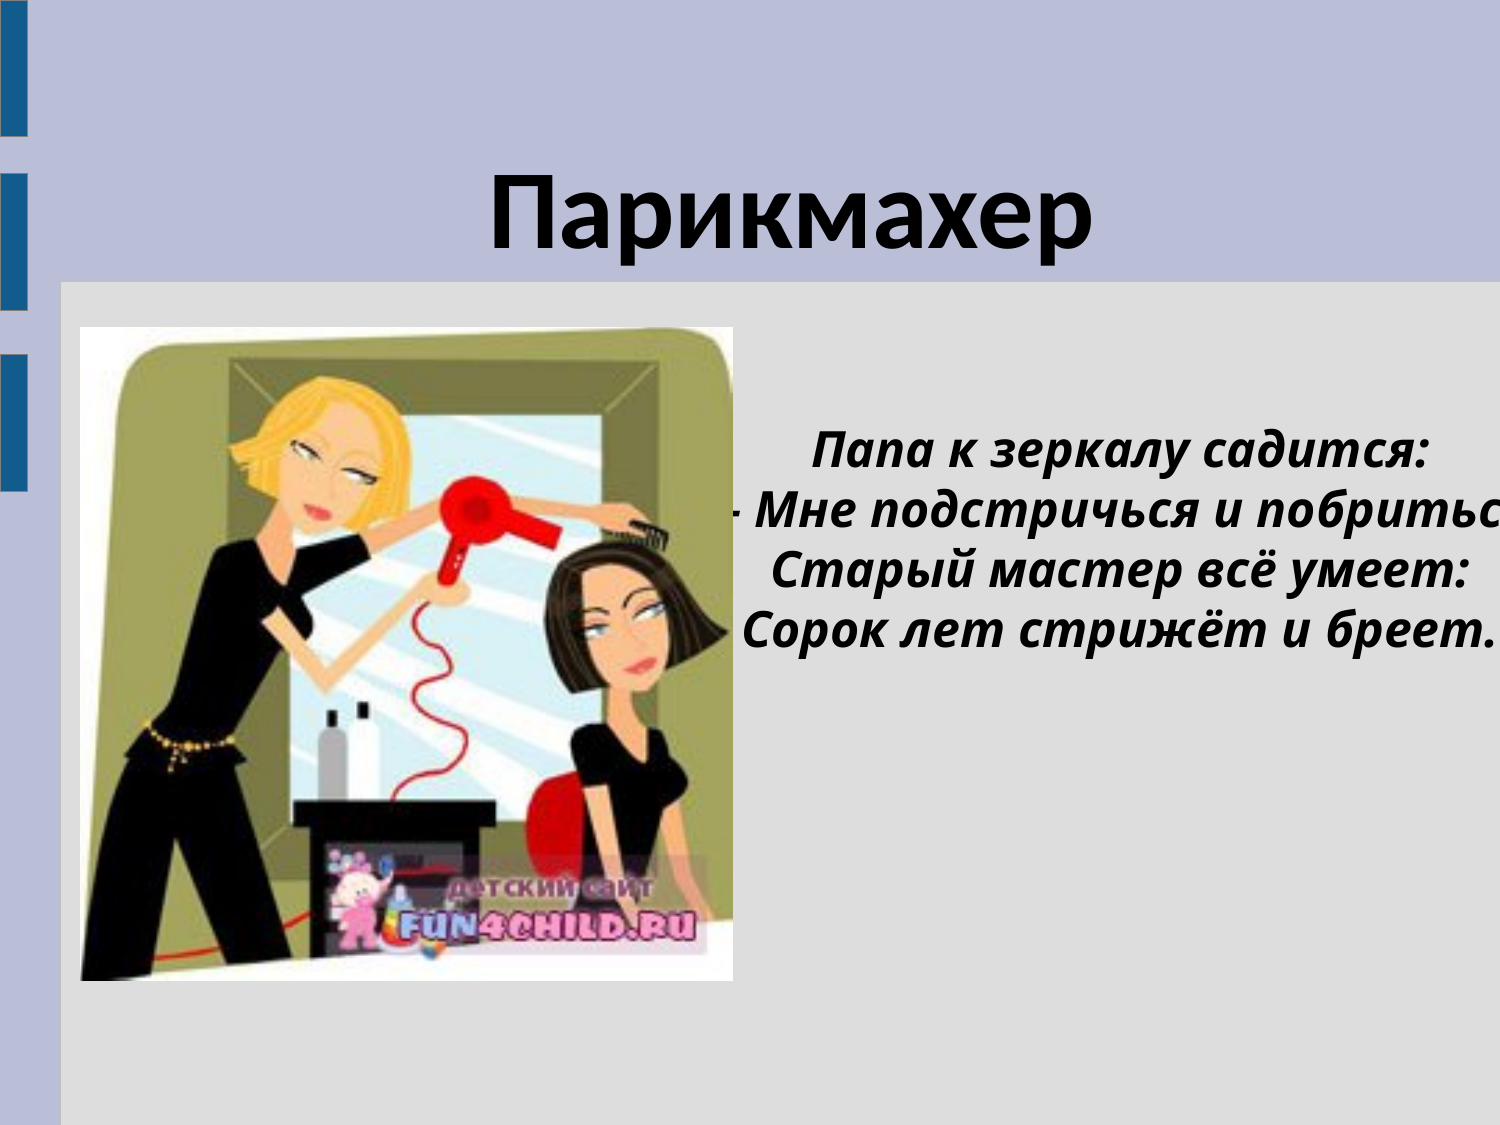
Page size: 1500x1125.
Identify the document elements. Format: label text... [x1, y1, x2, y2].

title Папа к зеркалу садится: — Мне подстричься и побриться! Старый мастер всё умеет: Сорок лет стрижёт и бреет. [733, 410, 1500, 598]
picture [80, 327, 733, 981]
text_box Парикмахер [472, 128, 1111, 279]
